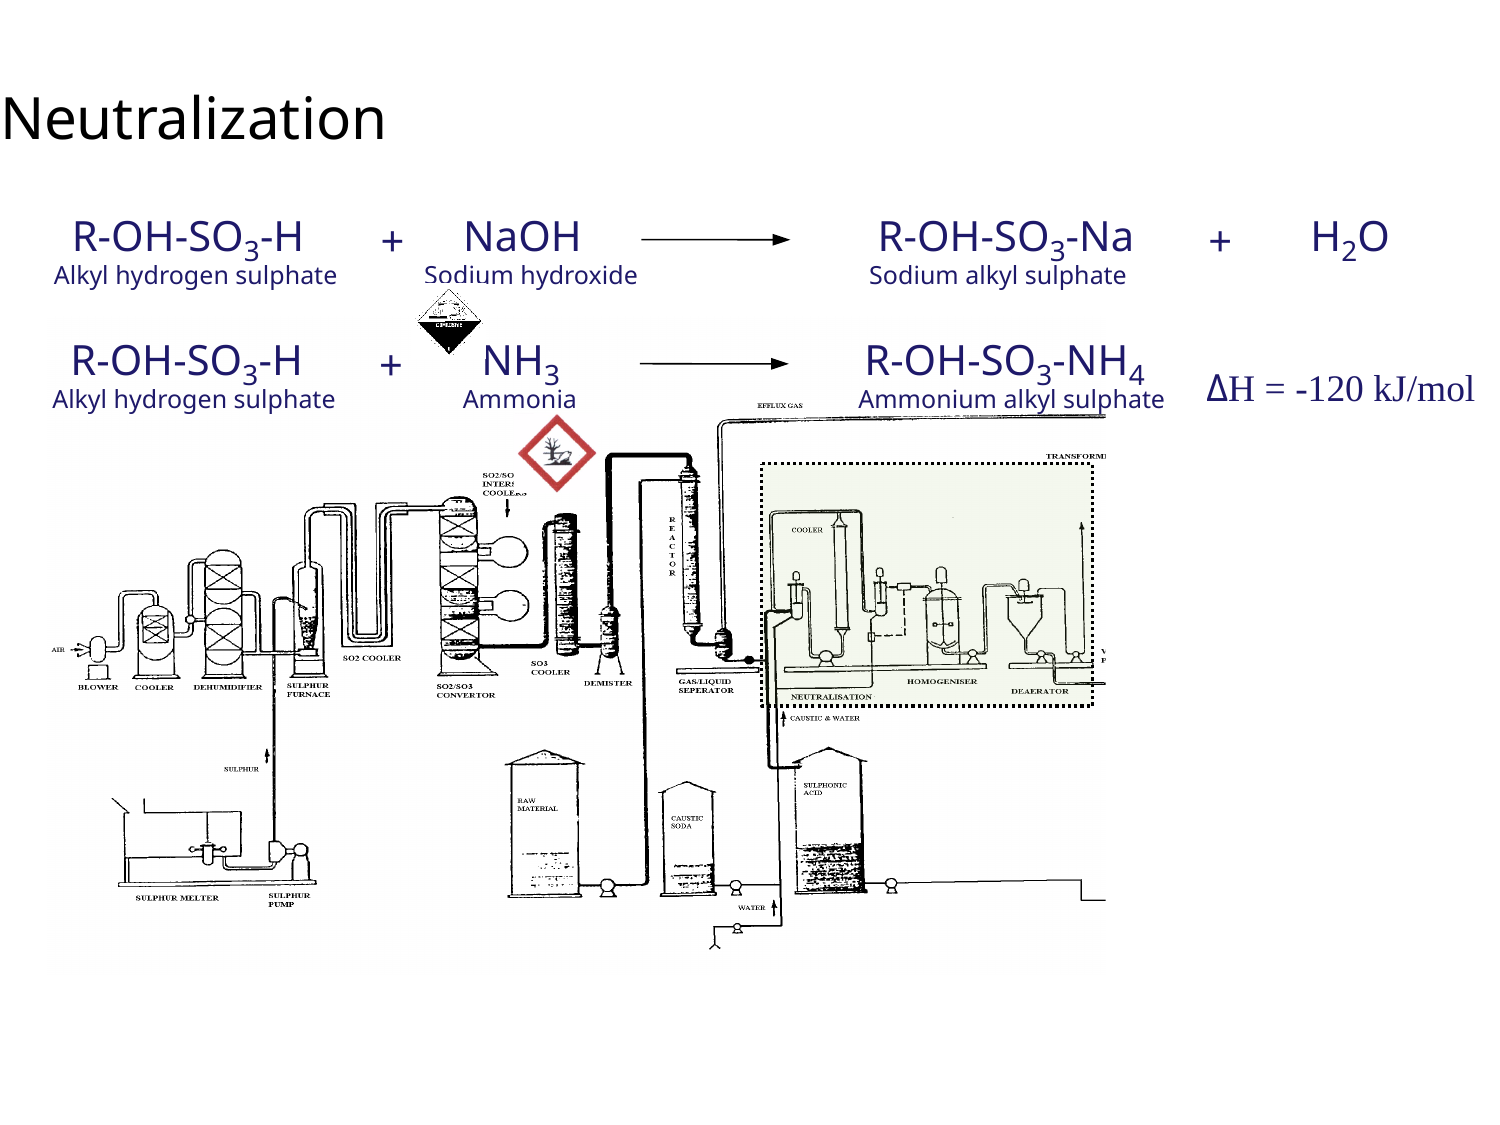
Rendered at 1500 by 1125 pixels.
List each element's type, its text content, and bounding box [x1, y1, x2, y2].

text_box H2O [1295, 202, 1405, 275]
text_box Sodium hydroxide [409, 252, 653, 297]
text_box Alkyl hydrogen sulphate [39, 252, 353, 297]
text_box NH3 [466, 326, 575, 376]
text_box R-OH-SO3-NH4 [849, 326, 1160, 376]
text_box ΔH = -120 kJ/mol [1191, 356, 1500, 418]
text_box R-OH-SO3-H [57, 202, 320, 252]
text_box + [364, 331, 418, 396]
text_box Alkyl hydrogen sulphate [37, 376, 351, 421]
title Neutralization [0, 50, 1239, 191]
text_box Ammonium alkyl sulphate [833, 376, 1192, 421]
text_box Ammonia [448, 376, 592, 421]
text_box + [366, 207, 420, 272]
text_box NaOH [448, 202, 597, 252]
text_box R-OH-SO3-Na [863, 202, 1150, 252]
picture [47, 283, 1106, 976]
text_box R-OH-SO3-H [55, 326, 318, 376]
text_box + [1193, 207, 1247, 272]
text_box Sodium alkyl sulphate [833, 252, 1164, 297]
text_box [762, 464, 1093, 706]
